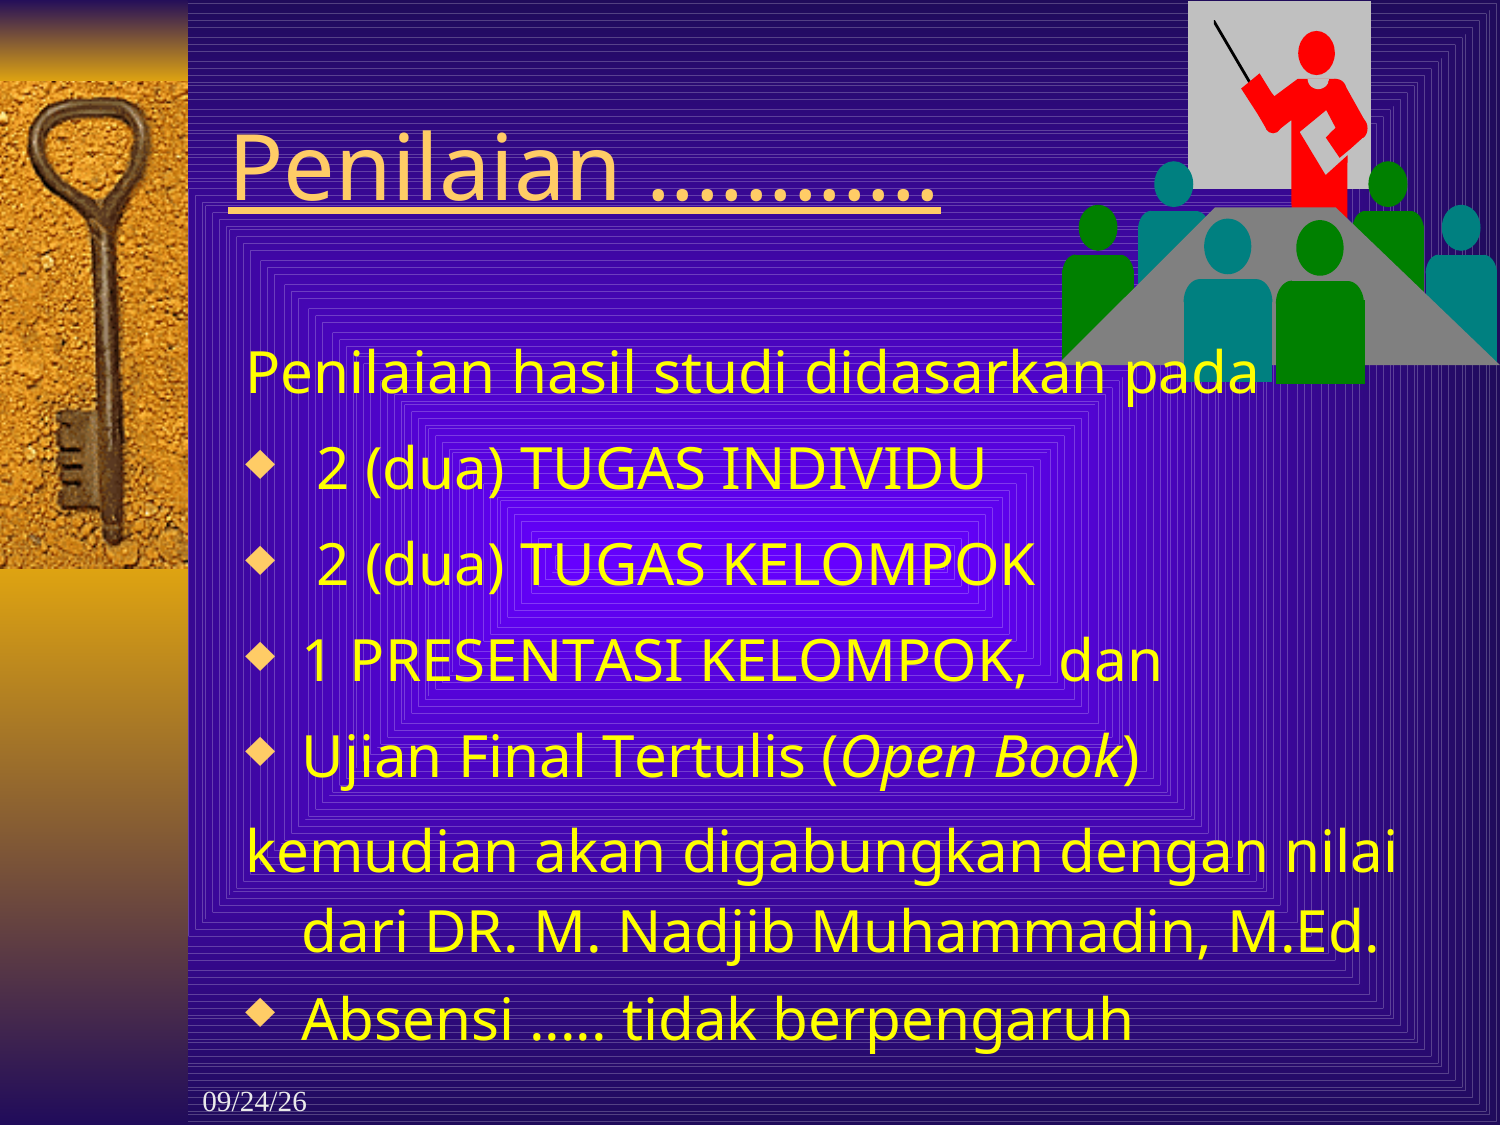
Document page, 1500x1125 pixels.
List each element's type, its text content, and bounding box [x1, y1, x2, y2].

list Penilaian hasil studi didasarkan pada 2 (dua) TUGAS INDIVIDU 2 (dua) TUGAS KELOMPOK 1 PRESENTASI KELOMPOK, dan Ujian Final Tertulis (Open Book) kemudian akan digabungkan dengan nilai dari DR. M. Nadjib Muhammadin, M.Ed. Absensi ..... tidak berpengaruh [230, 323, 1500, 975]
picture [1057, 0, 1500, 323]
picture [0, 81, 188, 569]
title Penilaian ............ [213, 108, 1057, 235]
